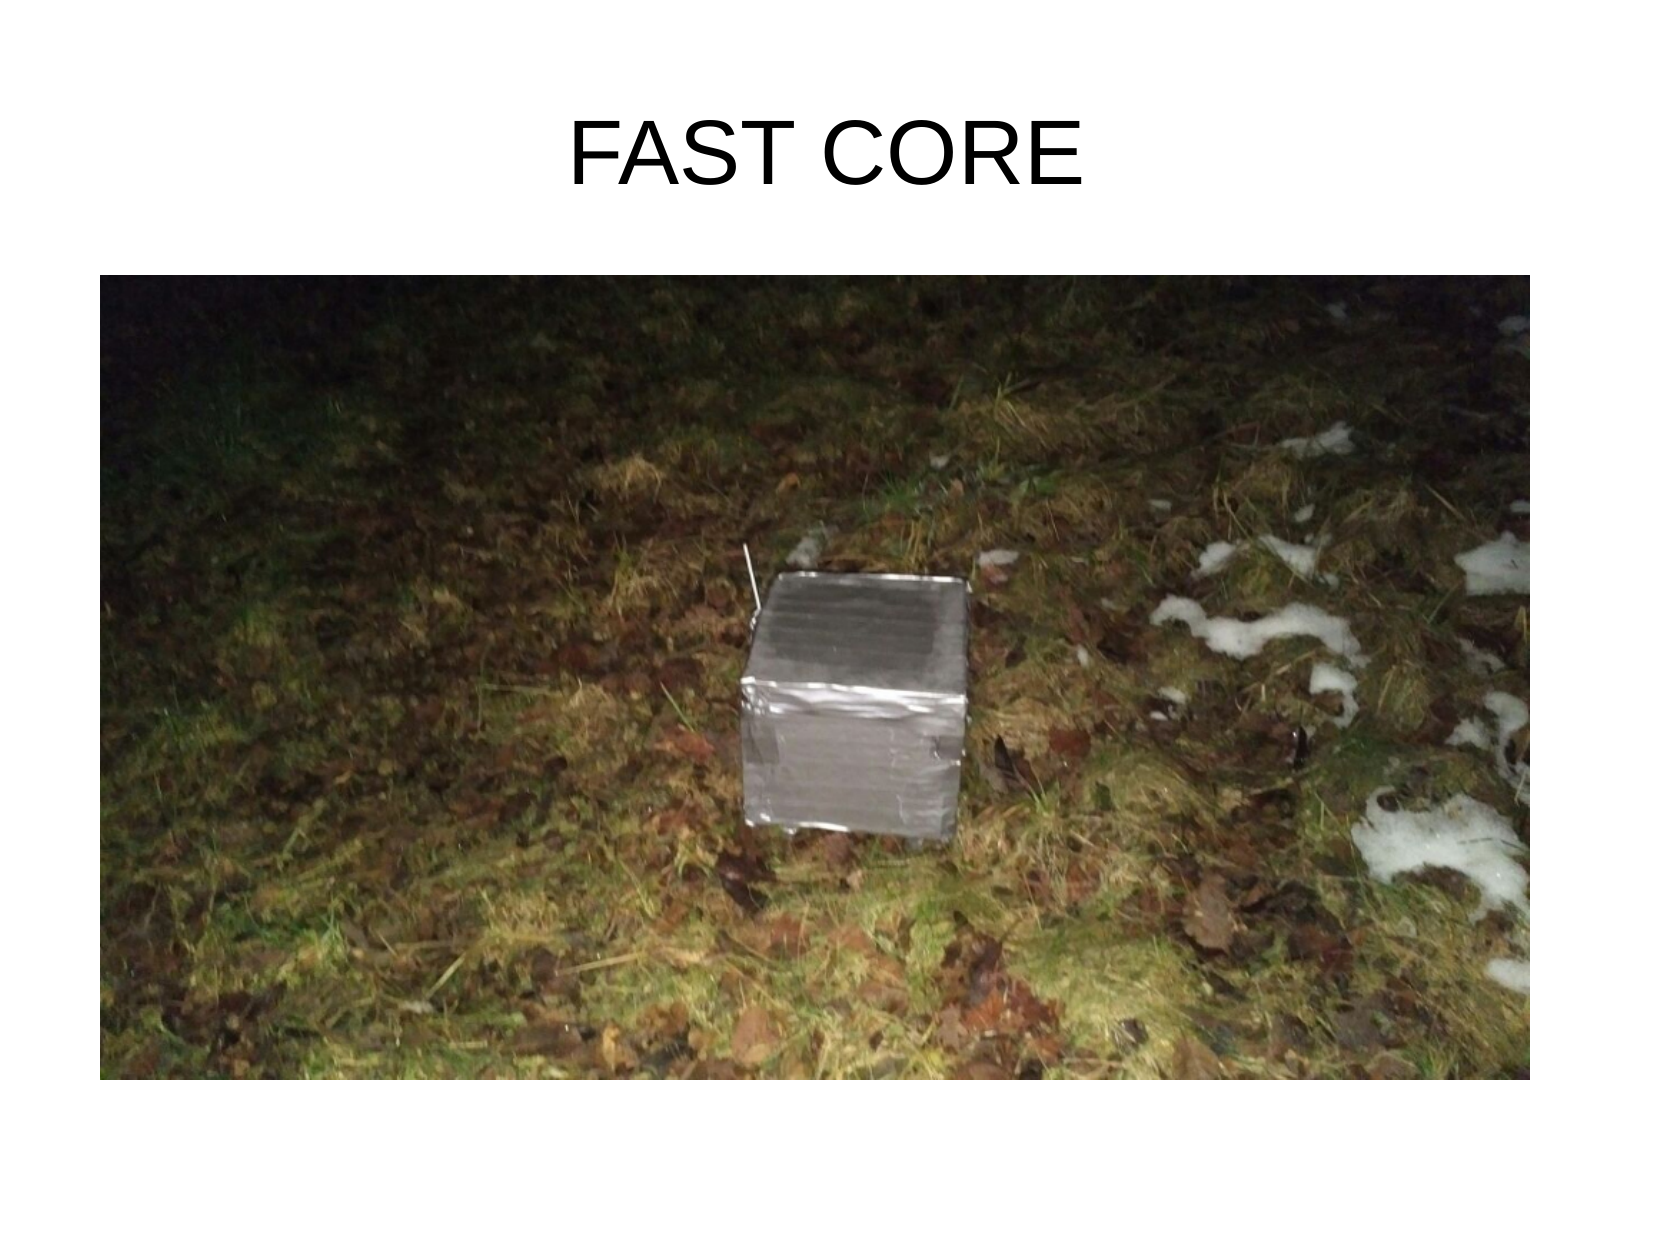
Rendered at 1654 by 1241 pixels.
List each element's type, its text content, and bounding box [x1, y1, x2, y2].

picture [100, 275, 1531, 1081]
title FAST CORE [82, 49, 1571, 257]
